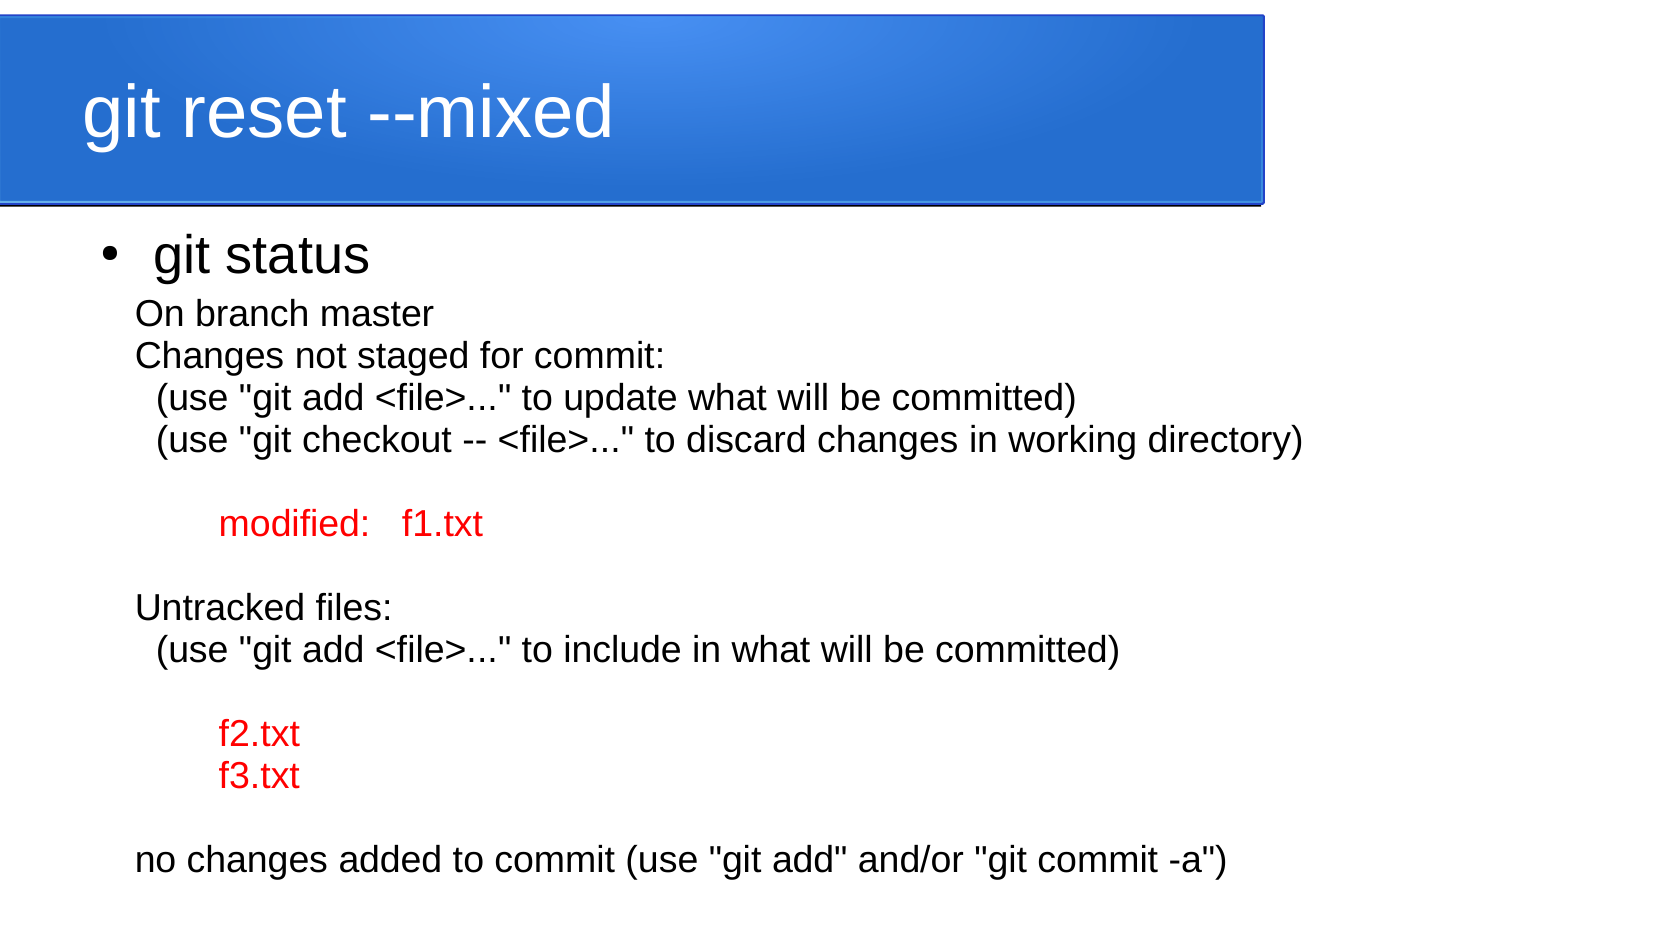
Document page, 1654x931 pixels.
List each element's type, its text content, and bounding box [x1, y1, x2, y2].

text_box On branch master Changes not staged for commit: (use "git add <file>..." to update what will be committed) (use "git checkout -- <file>..." to discard changes in working directory) modified: f1.txt Untracked files: (use "git add <file>..." to include in what will be committed) f2.txt f3.txt no changes added to commit (use "git add" and/or "git commit -a") [120, 285, 1471, 888]
title git reset --mixed [82, 35, 1235, 189]
list git status [82, 224, 1571, 764]
